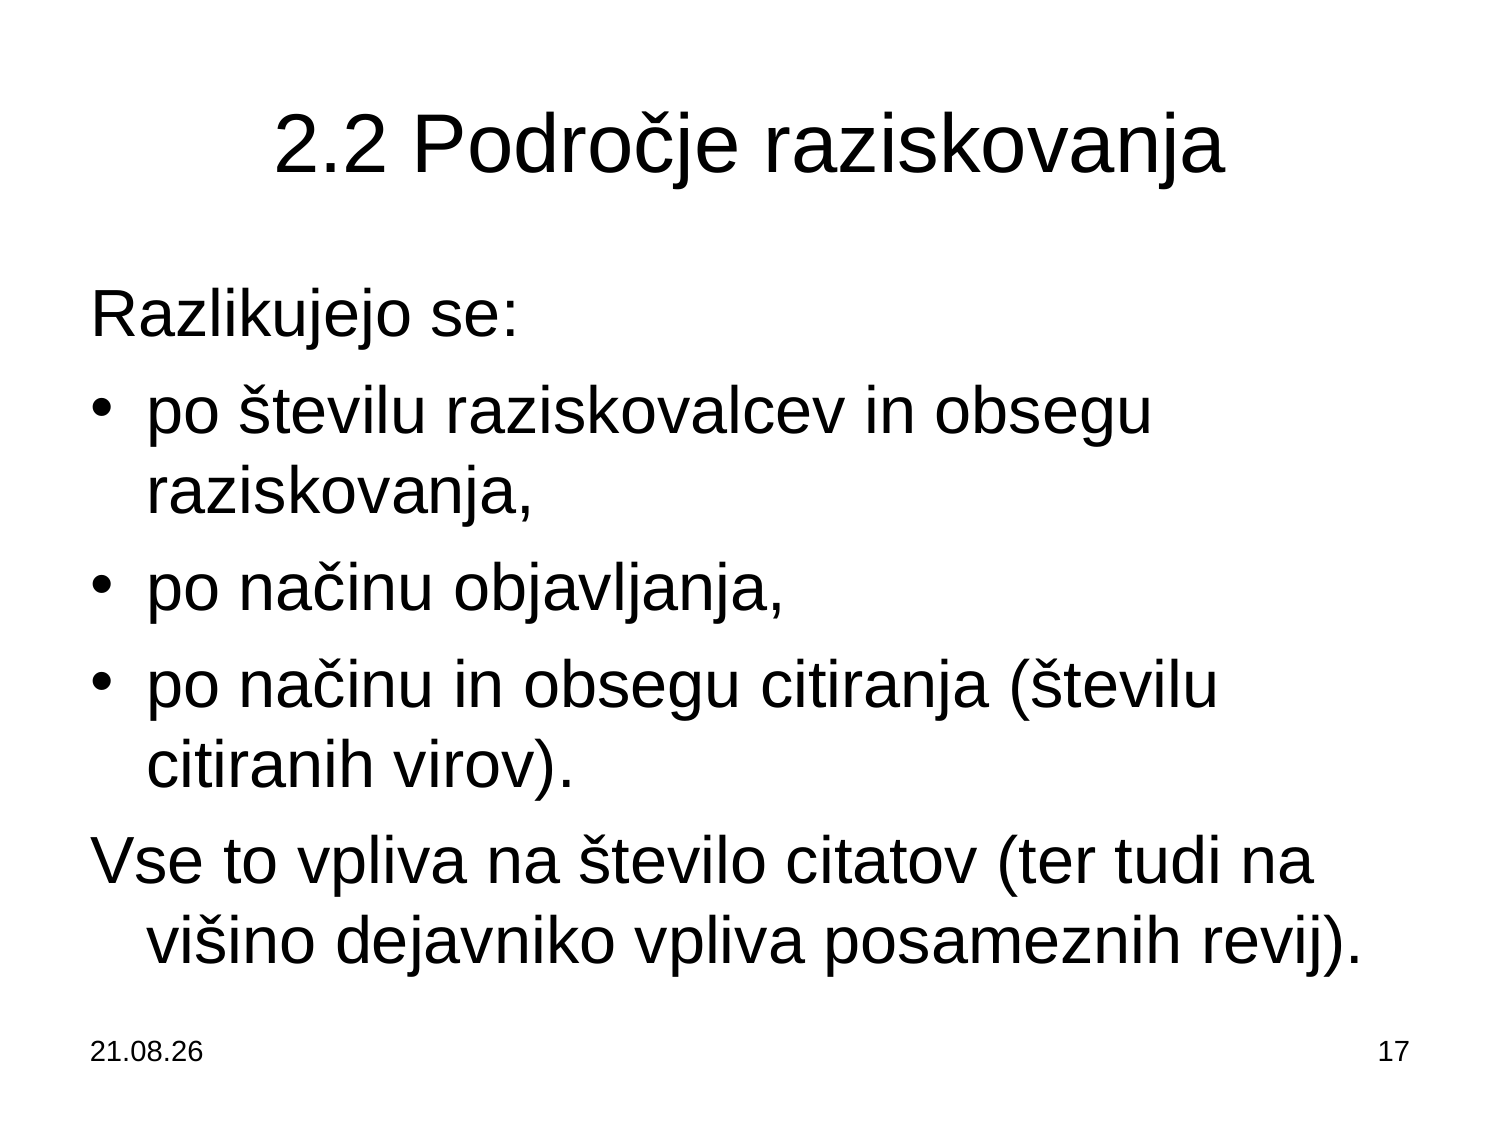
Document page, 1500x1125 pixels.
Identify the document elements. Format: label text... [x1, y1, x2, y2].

text_box 05.11.14 [74, 1024, 426, 1103]
list Razlikujejo se: po številu raziskovalcev in obsegu raziskovanja, po načinu objavljanja, po načinu in obsegu citiranja (številu citiranih virov). Vse to vpliva na število citatov (ter tudi na višino dejavniko vpliva posameznih revij). [75, 262, 1426, 1006]
text_box <number> [1074, 1024, 1426, 1103]
title 2.2 Področje raziskovanja [75, 0, 1426, 262]
